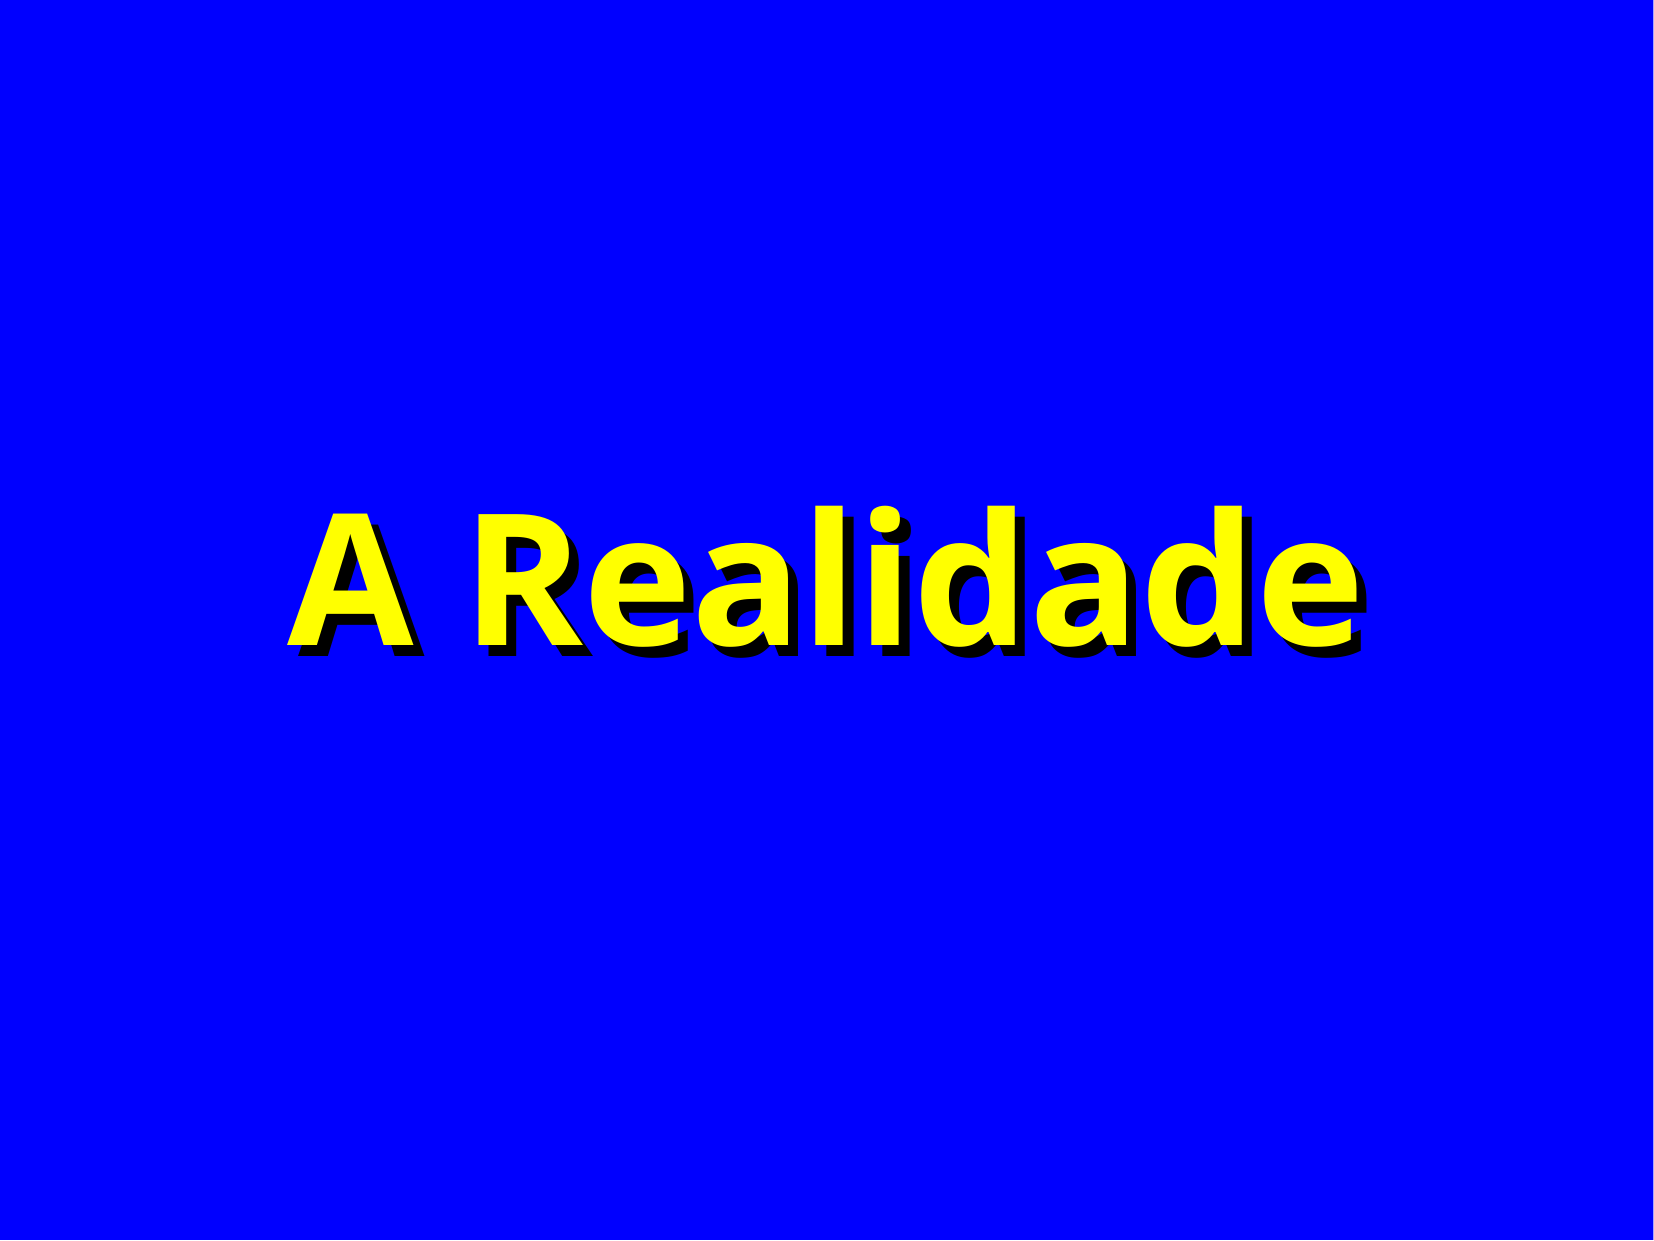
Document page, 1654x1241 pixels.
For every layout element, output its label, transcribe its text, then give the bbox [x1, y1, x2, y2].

text_box A Realidade [82, 49, 1571, 1109]
